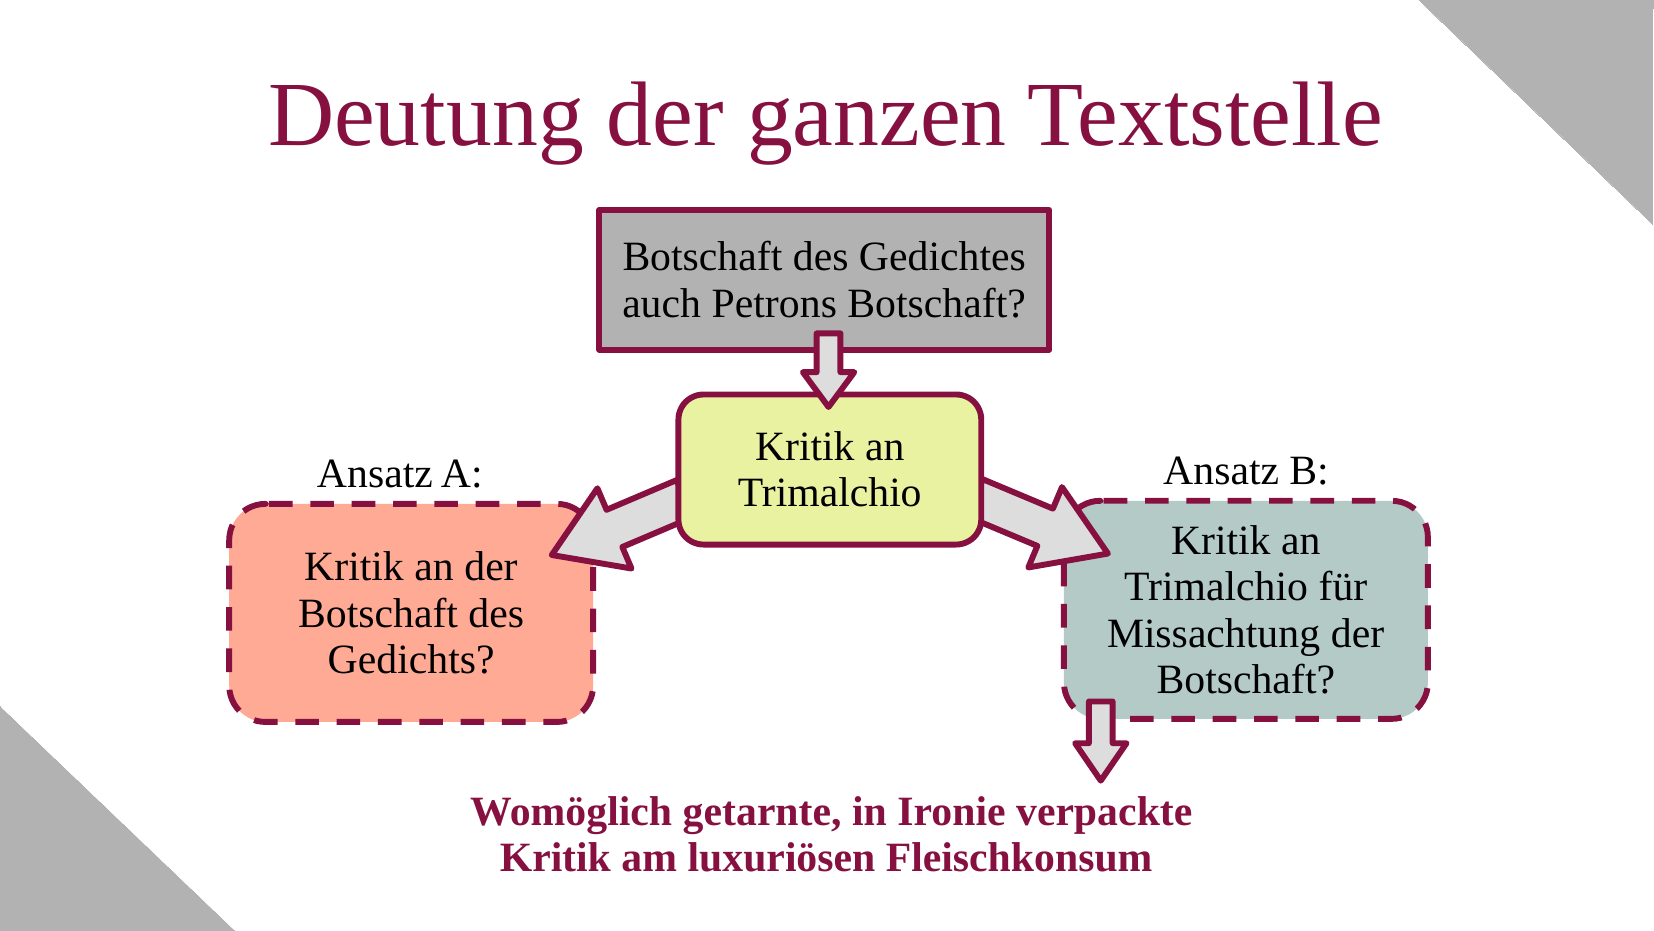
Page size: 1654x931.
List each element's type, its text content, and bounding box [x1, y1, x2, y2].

text_box [1075, 701, 1127, 781]
text_box [802, 333, 855, 408]
text_box [982, 479, 1108, 568]
text_box [0, 706, 235, 931]
text_box Botschaft des Gedichtes auch Petrons Botschaft? [599, 210, 1050, 350]
text_box Womöglich getarnte, in Ironie verpackte Kritik am luxuriösen Fleischkonsum [401, 780, 1252, 888]
text_box Ansatz B: [1148, 439, 1346, 501]
text_box Kritik an Trimalchio für Missachtung der Botschaft? [1063, 500, 1428, 719]
text_box Ansatz A: [302, 443, 500, 505]
text_box [551, 480, 678, 569]
text_box [1419, 0, 1654, 225]
text_box Kritik an der Botschaft des Gedichts? [229, 503, 594, 722]
title Deutung der ganzen Textstelle [82, 37, 1571, 193]
text_box Kritik an Trimalchio [678, 394, 982, 545]
